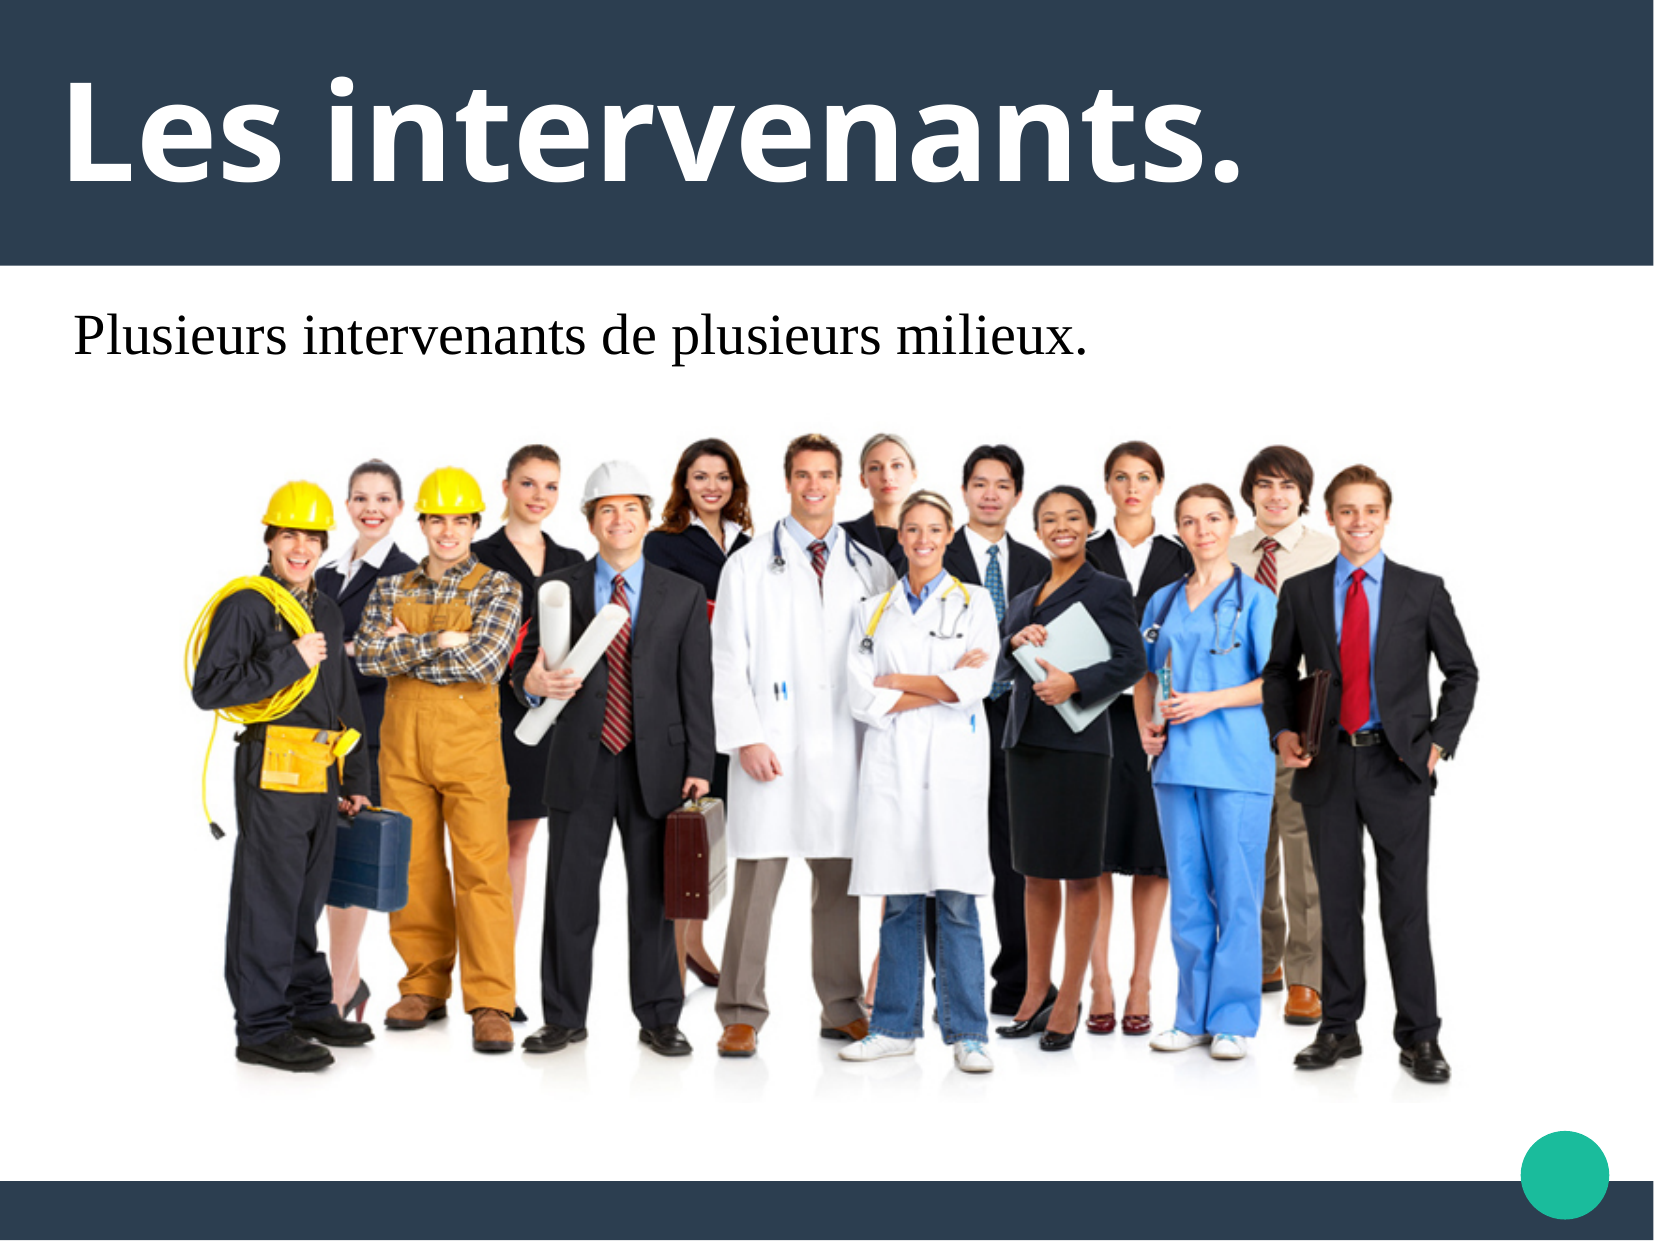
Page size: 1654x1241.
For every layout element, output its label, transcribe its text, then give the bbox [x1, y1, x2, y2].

picture [165, 413, 1512, 1103]
text_box Plusieurs intervenants de plusieurs milieux. [59, 295, 1595, 402]
title Les intervenants. [59, 31, 1595, 226]
